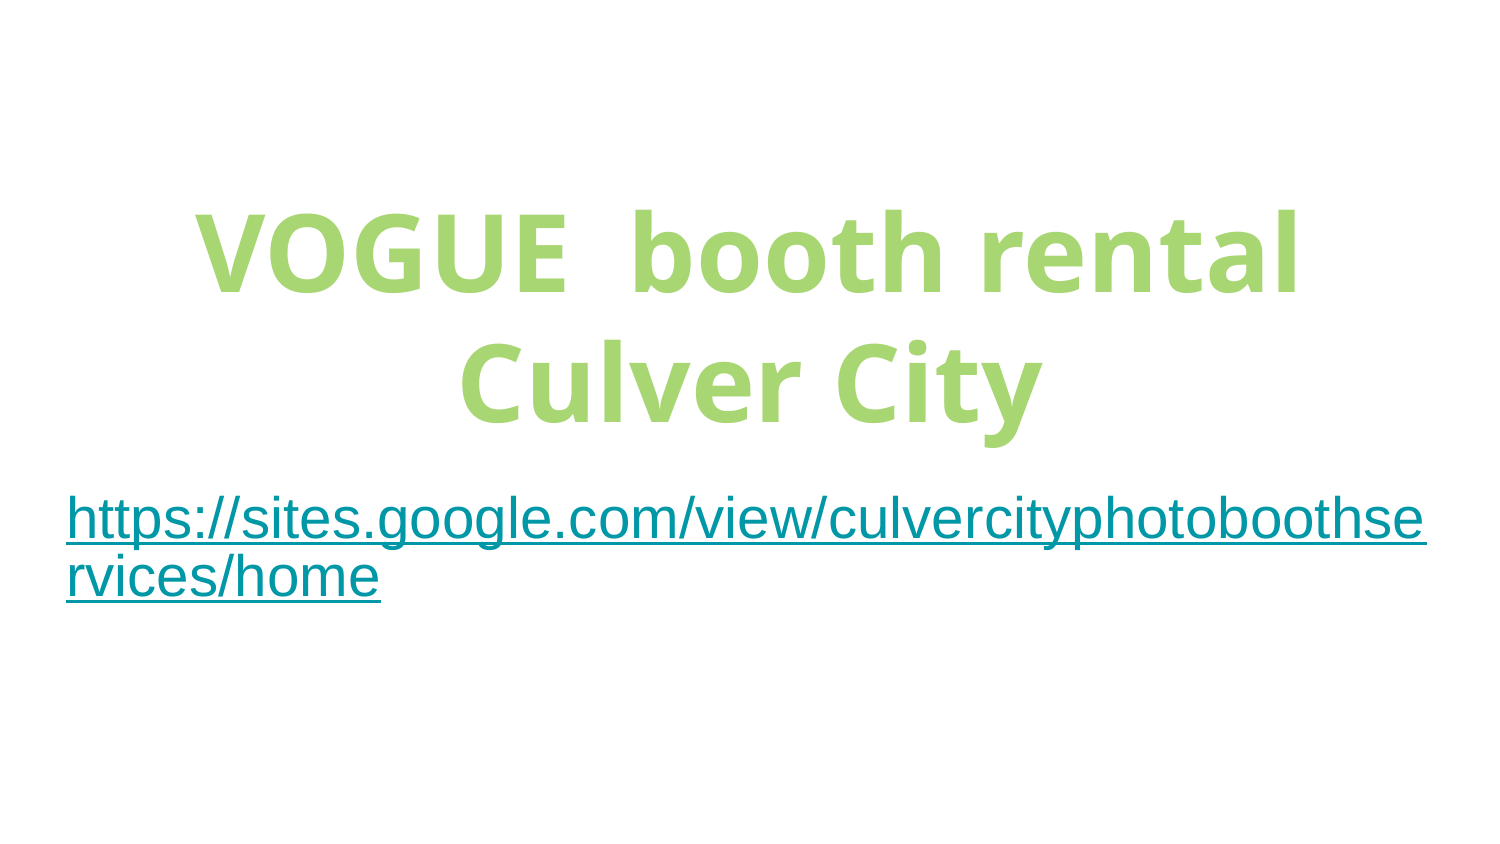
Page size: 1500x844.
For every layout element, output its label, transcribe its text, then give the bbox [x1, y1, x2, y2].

title VOGUE booth rental Culver City [51, 122, 1449, 459]
subtitle https://sites.google.com/view/culvercityphotoboothservices/home [51, 464, 1449, 595]
